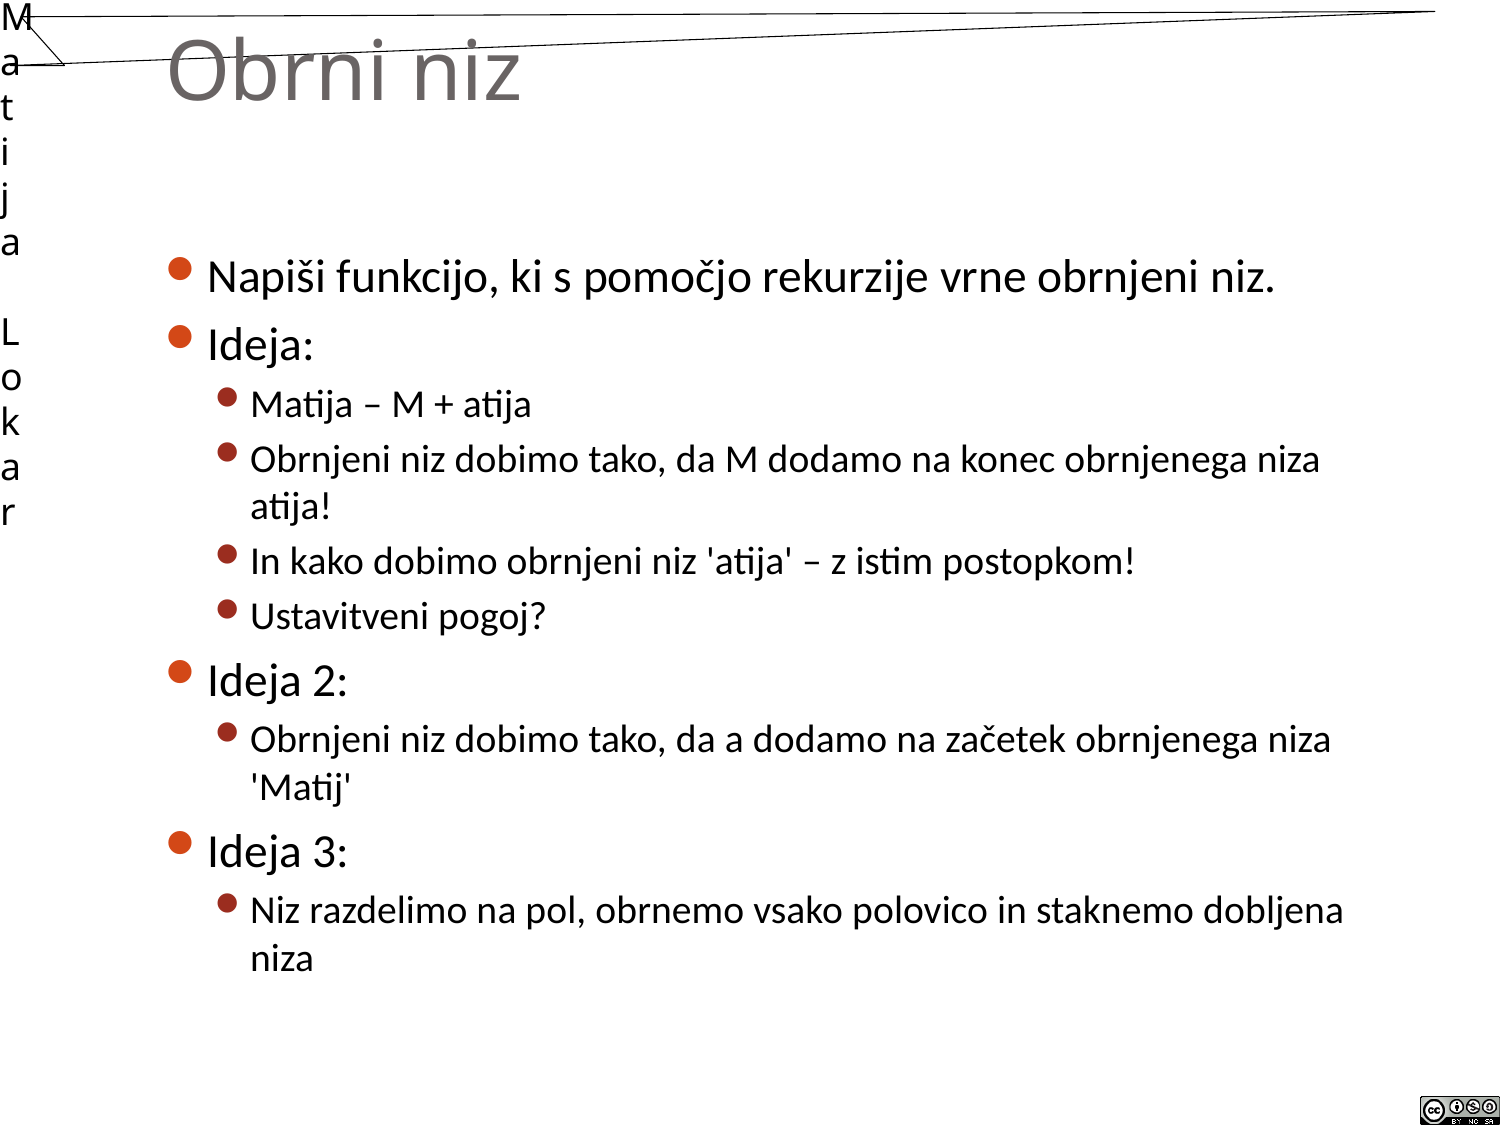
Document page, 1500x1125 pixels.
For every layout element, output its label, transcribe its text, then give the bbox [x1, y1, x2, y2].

picture [1420, 1096, 1500, 1125]
list Napiši funkcijo, ki s pomočjo rekurzije vrne obrnjeni niz. Ideja: Matija – M + atija Obrnjeni niz dobimo tako, da M dodamo na konec obrnjenega niza atija! In kako dobimo obrnjeni niz 'atija' – z istim postopkom! Ustavitveni pogoj? Ideja 2: Obrnjeni niz dobimo tako, da a dodamo na začetek obrnjenega niza 'Matij' Ideja 3: Niz razdelimo na pol, obrnemo vsako polovico in staknemo dobljena niza [150, 237, 1425, 988]
title Obrni niz [150, 45, 1425, 233]
